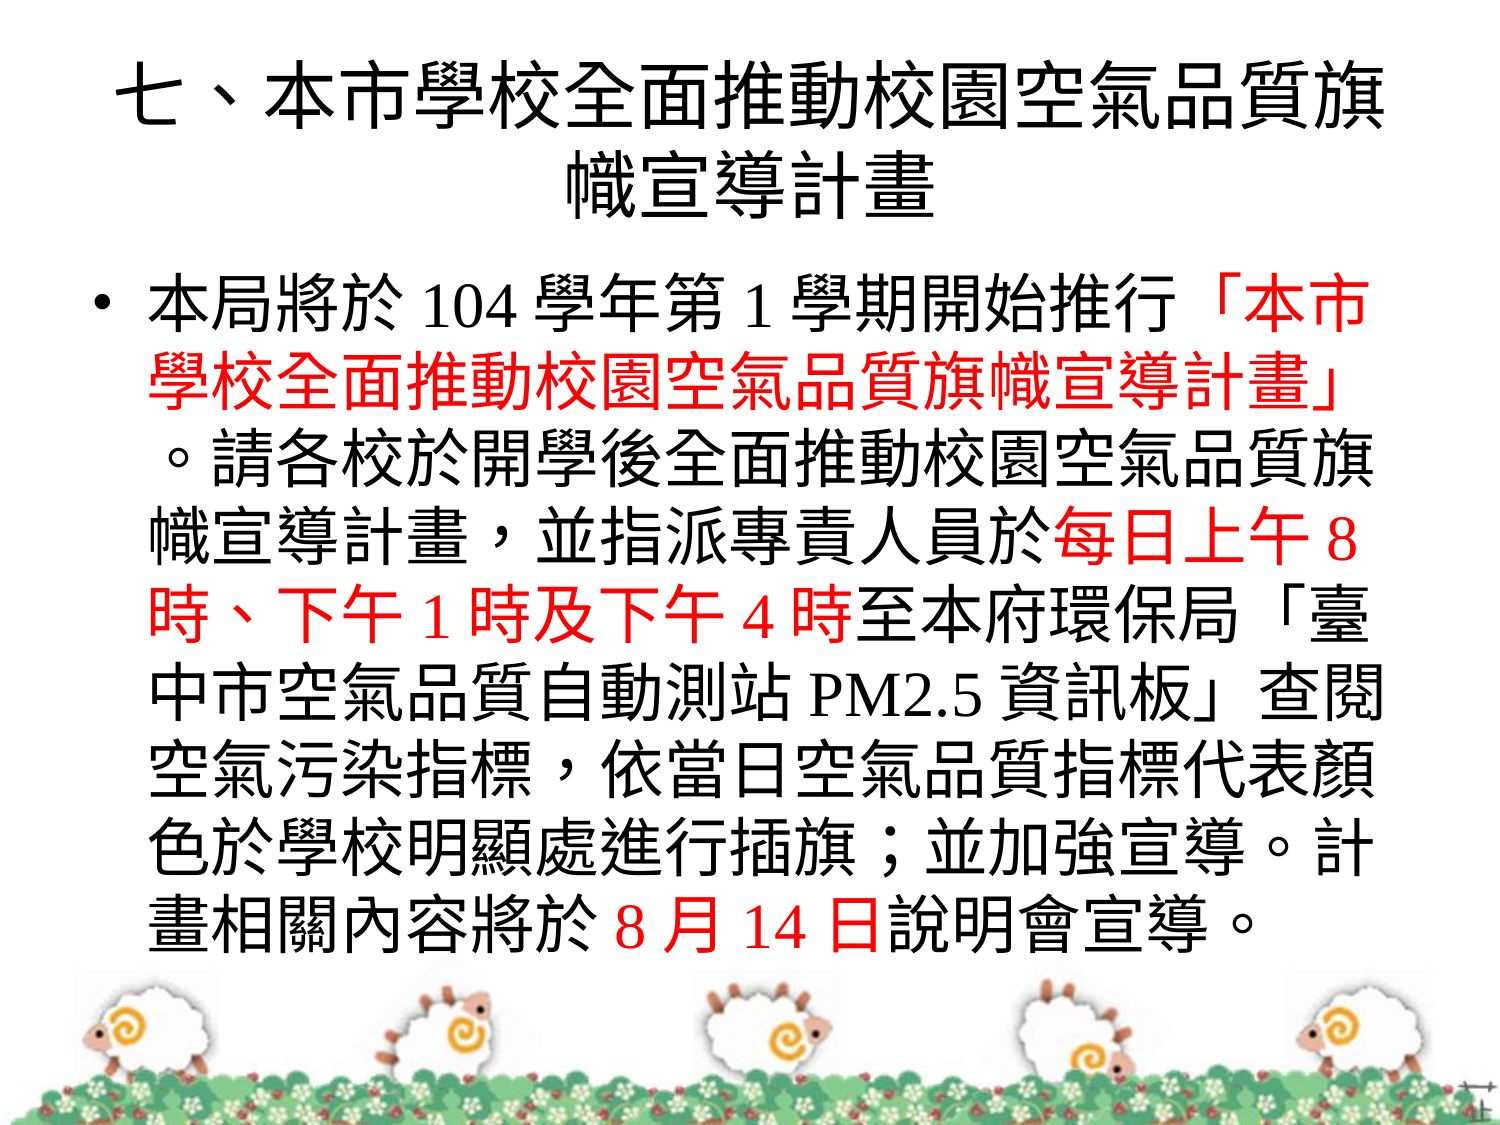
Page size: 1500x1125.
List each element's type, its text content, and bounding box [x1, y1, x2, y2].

title 七、本市學校全面推動校園空氣品質旗幟宣導計畫 [75, 45, 1426, 233]
picture [0, 645, 1500, 1125]
list 本局將於104學年第1學期開始推行「本市學校全面推動校園空氣品質旗幟宣導計畫」。請各校於開學後全面推動校園空氣品質旗幟宣導計畫，並指派專責人員於每日上午8時、下午1時及下午4時至本府環保局「臺中市空氣品質自動測站PM2.5資訊板」查閱空氣污染指標，依當日空氣品質指標代表顏色於學校明顯處進行插旗；並加強宣導。計畫相關內容將於8月14日說明會宣導。 [76, 255, 1427, 1035]
